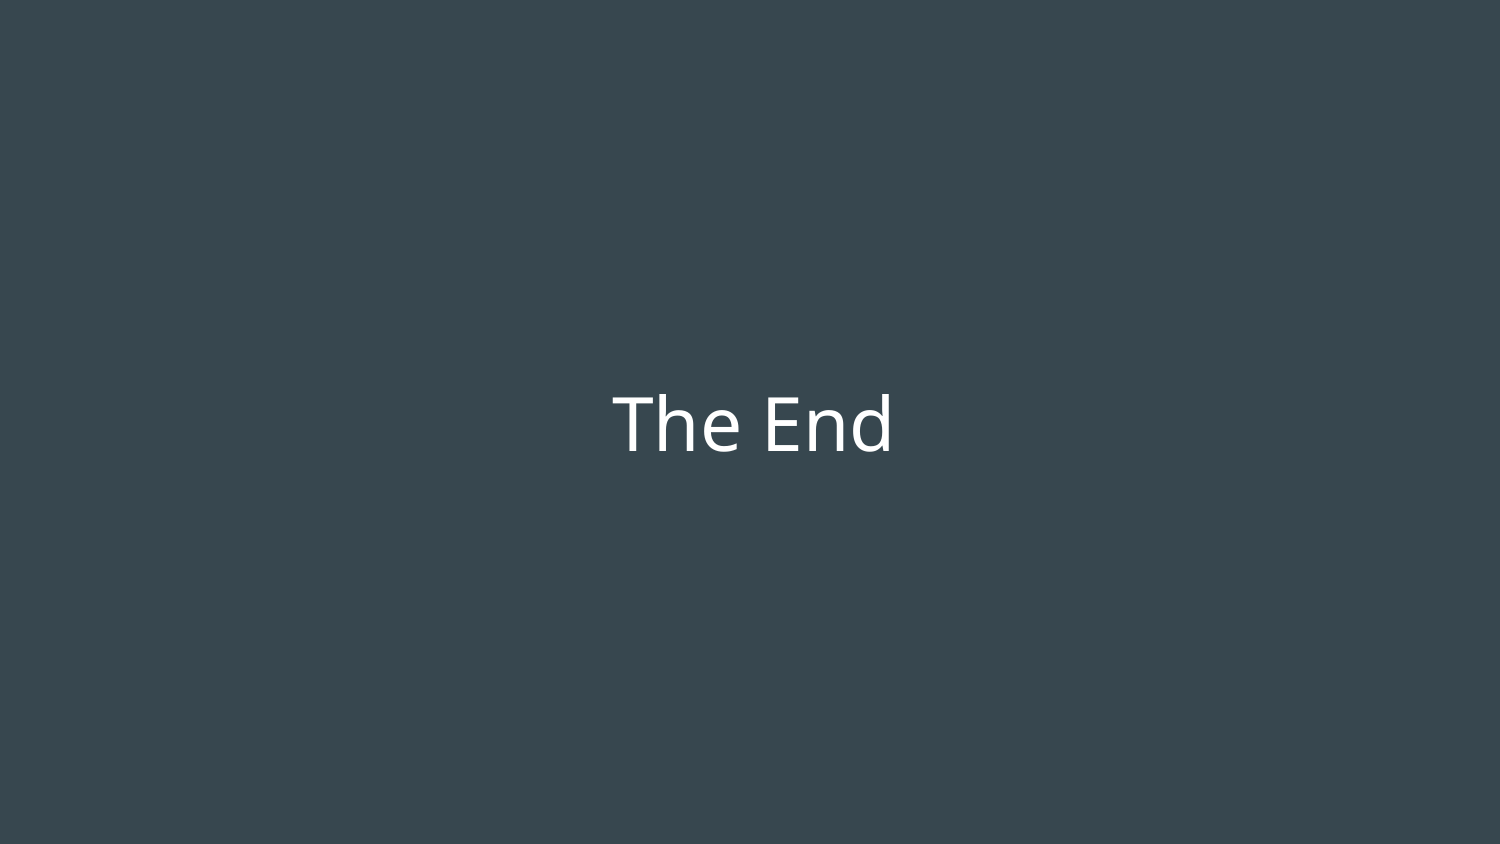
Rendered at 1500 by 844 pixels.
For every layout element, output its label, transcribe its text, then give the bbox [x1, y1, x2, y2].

title The End [110, 351, 1399, 493]
